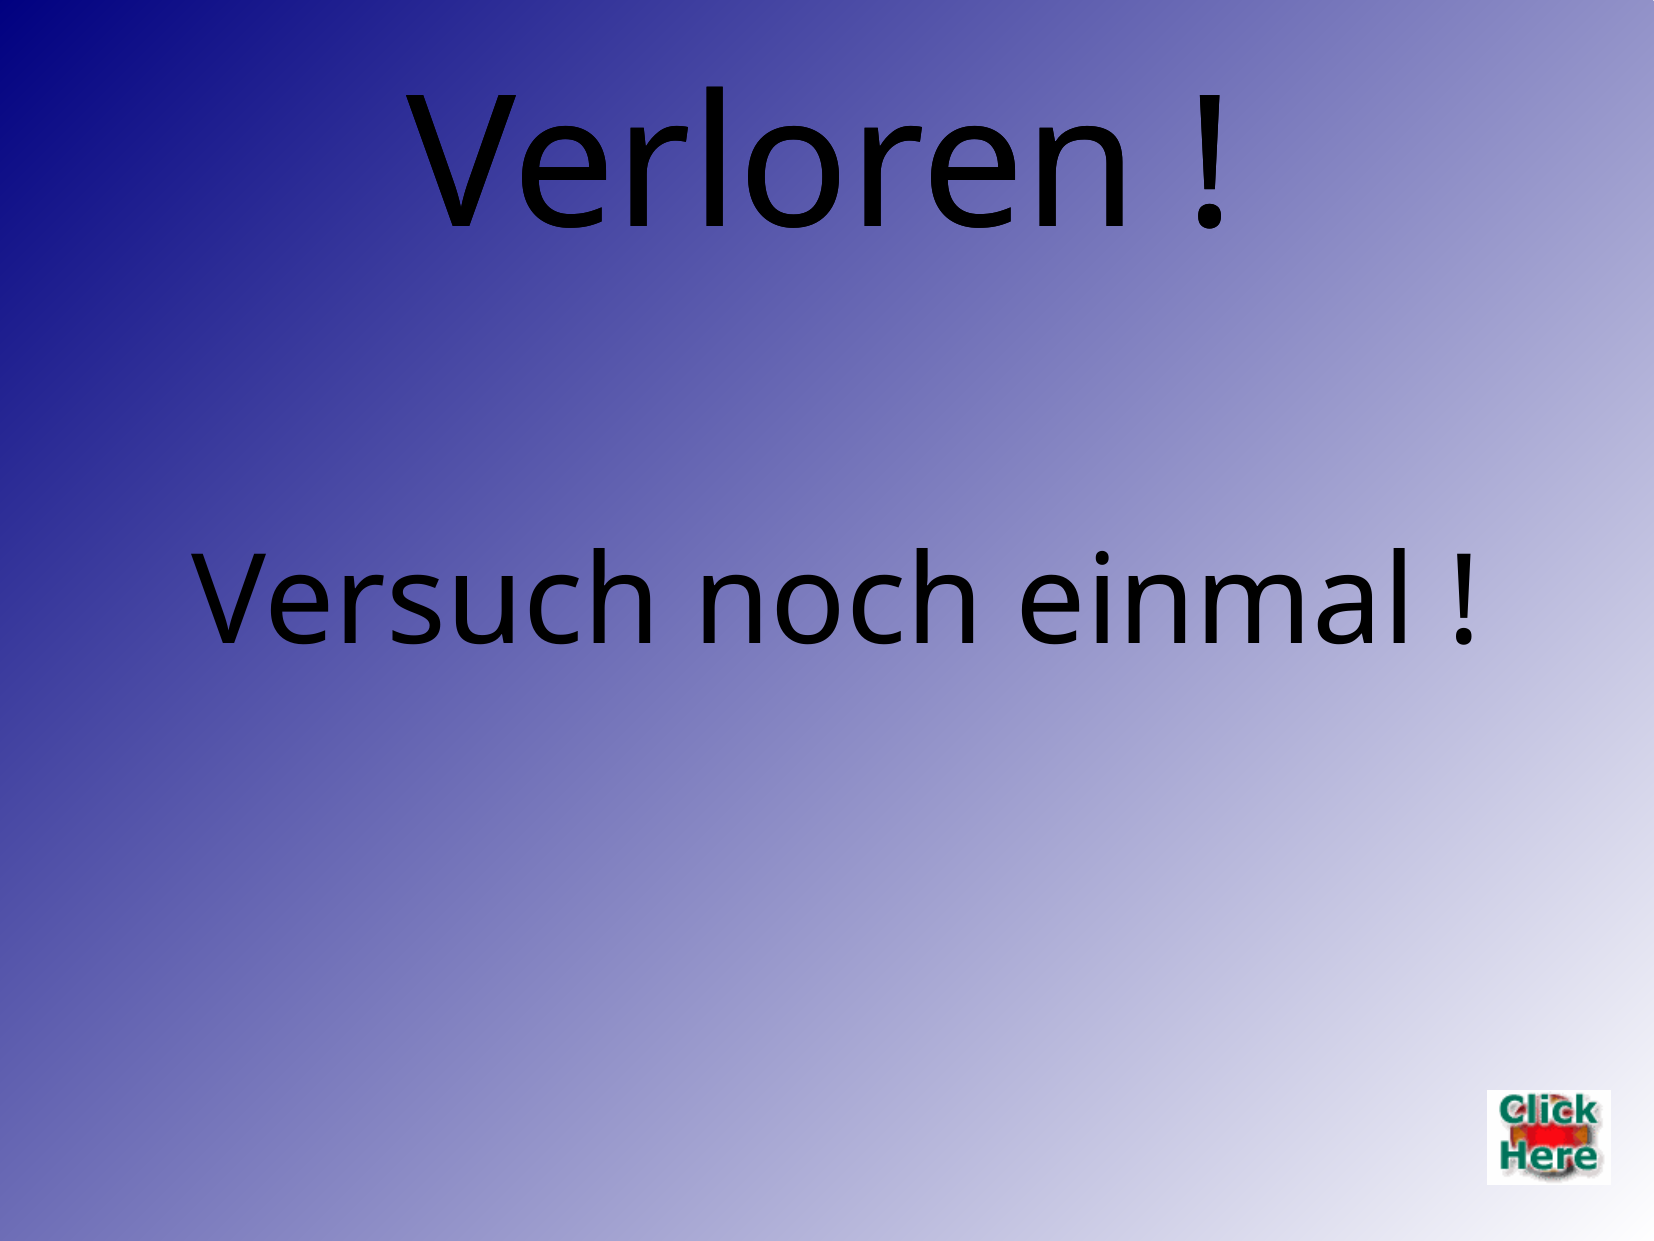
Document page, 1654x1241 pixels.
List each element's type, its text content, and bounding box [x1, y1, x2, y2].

text_box Verloren ! [76, 43, 1565, 264]
picture [1487, 1090, 1611, 1185]
text_box Versuch noch einmal ! [177, 502, 1565, 743]
